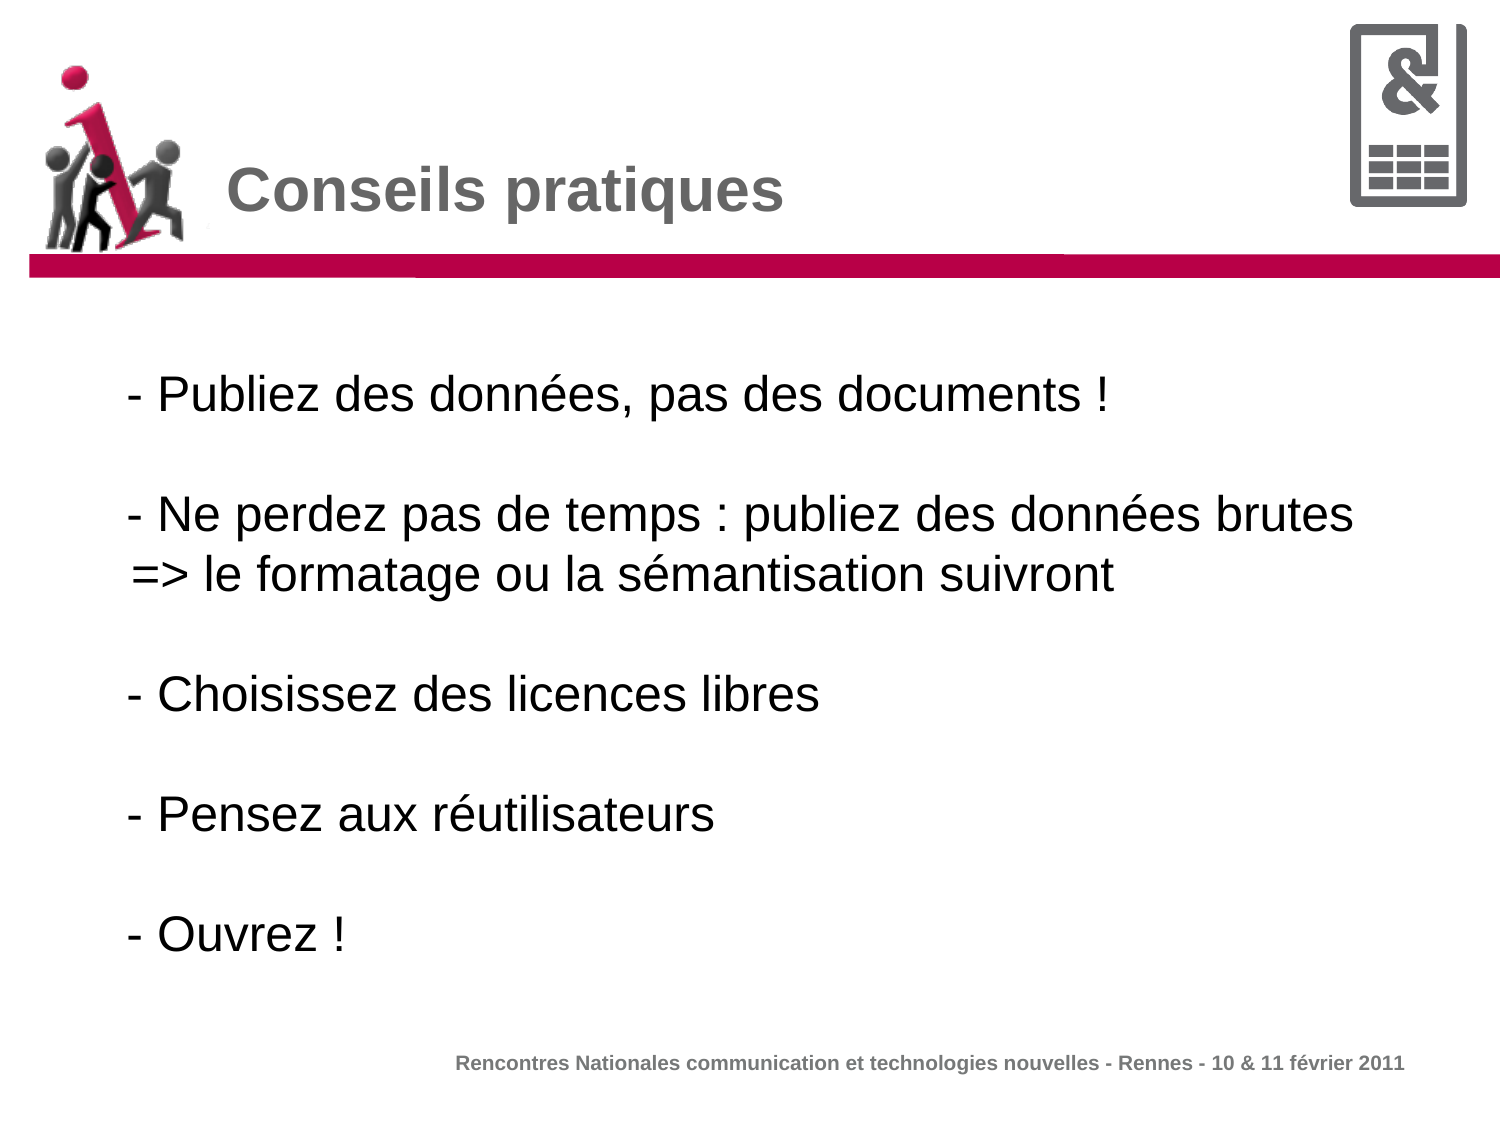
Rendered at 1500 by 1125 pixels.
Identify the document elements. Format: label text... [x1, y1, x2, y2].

picture [1350, 24, 1467, 207]
text_box Conseils pratiques [212, 148, 1281, 224]
text_box - Publiez des données, pas des documents ! - Ne perdez pas de temps : publiez des données brutes => le formatage ou la sémantisation suivront - Choisissez des licences libres - Pensez aux réutilisateurs - Ouvrez ! [88, 354, 1388, 1004]
picture [29, 60, 210, 254]
